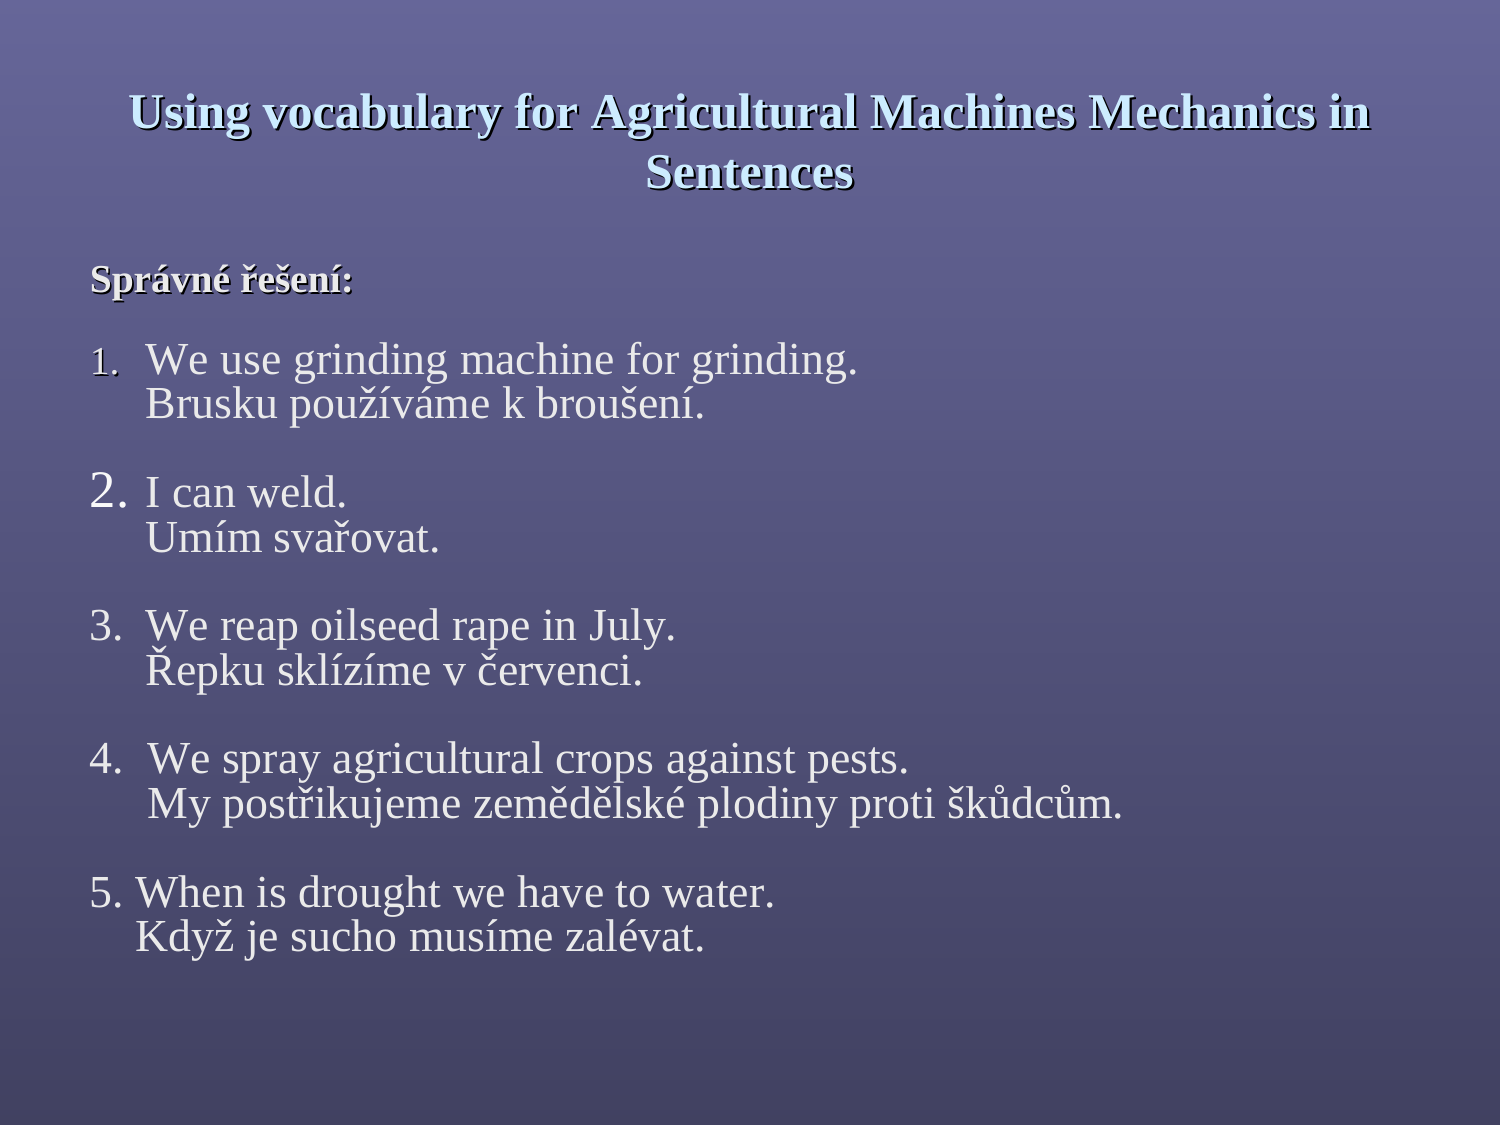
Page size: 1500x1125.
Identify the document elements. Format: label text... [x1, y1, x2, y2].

list Správné řešení: 1. We use grinding machine for grinding. Brusku používáme k broušení. I can weld. Umím svařovat. 3. We reap oilseed rape in July. Řepku sklízíme v červenci. 4. We spray agricultural crops against pests. My postřikujeme zemědělské plodiny proti škůdcům. 5. When is drought we have to water. Když je sucho musíme zalévat. [74, 262, 1425, 1048]
title Using vocabulary for Agricultural Machines Mechanics in Sentences [74, 44, 1425, 233]
